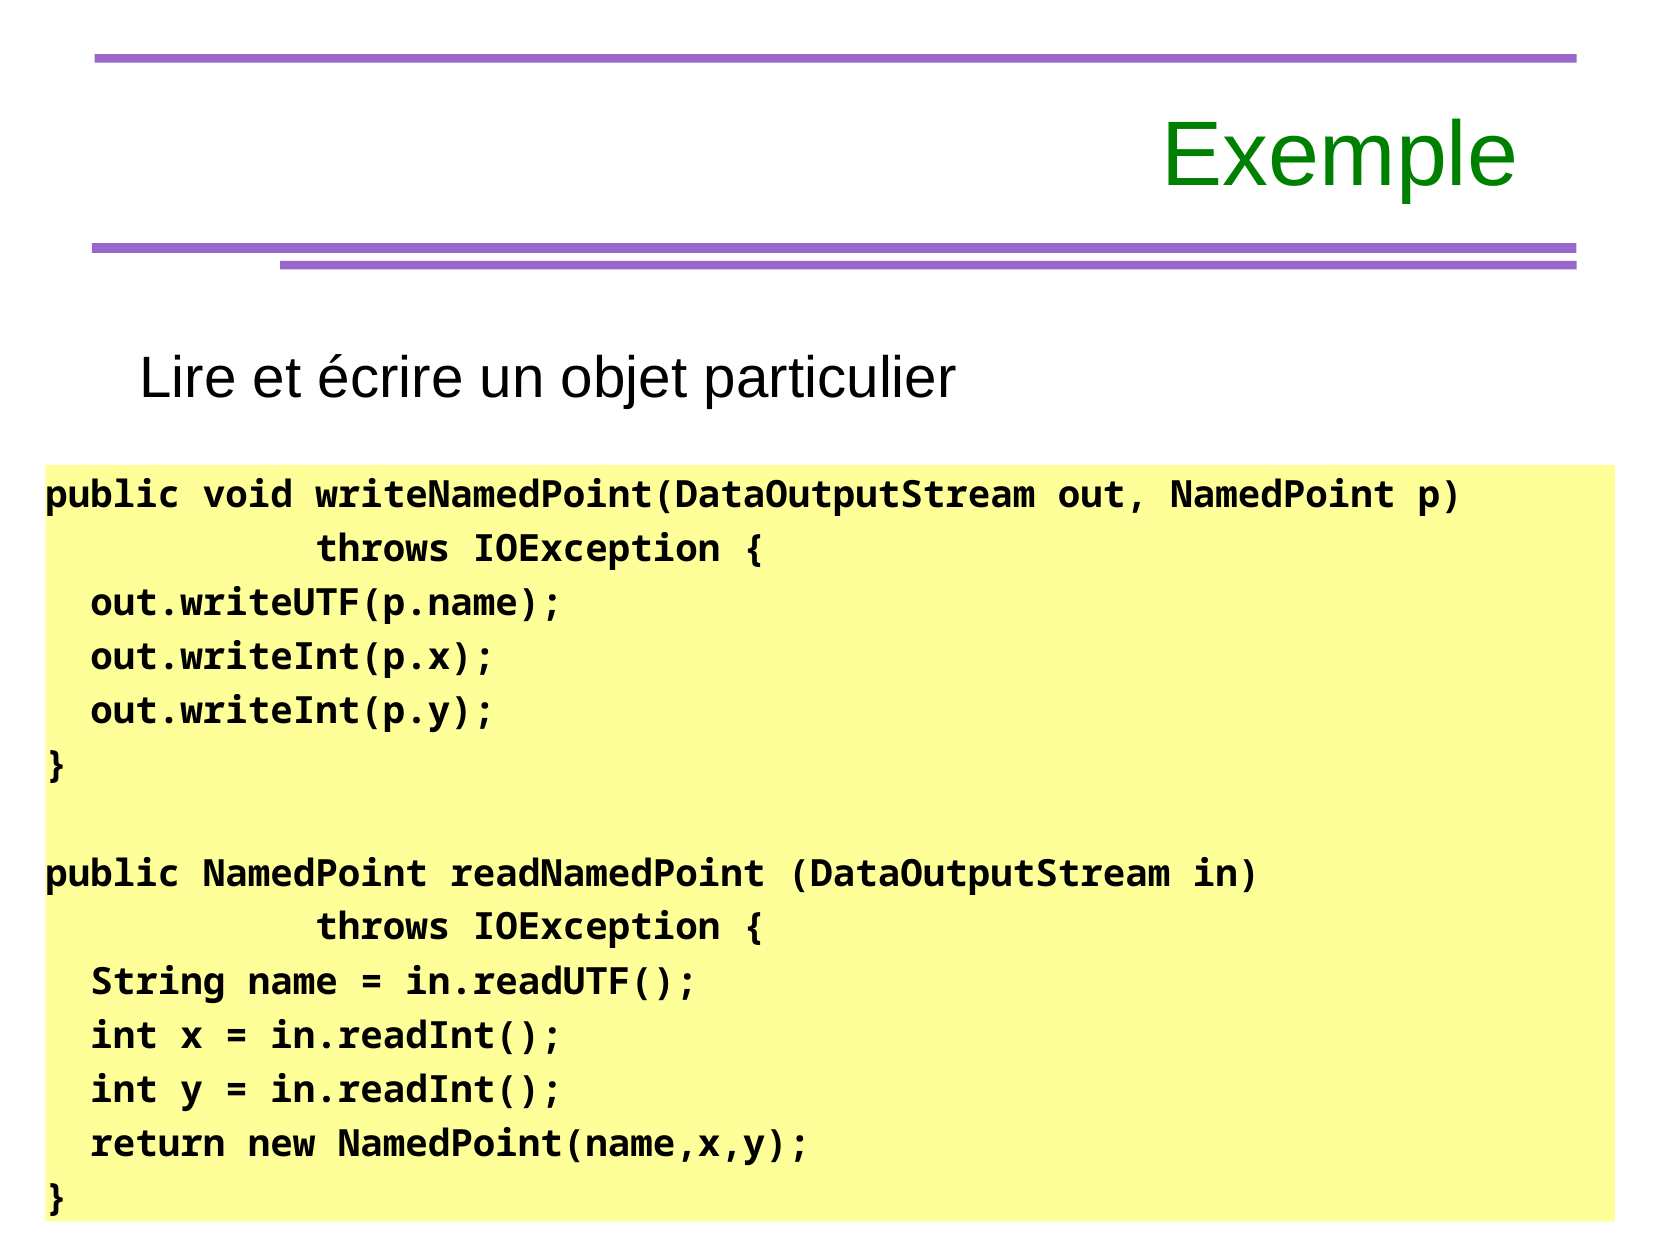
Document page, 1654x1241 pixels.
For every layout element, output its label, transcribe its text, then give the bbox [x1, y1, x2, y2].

text_box public void writeNamedPoint(DataOutputStream out, NamedPoint p) throws IOException { out.writeUTF(p.name); out.writeInt(p.x); out.writeInt(p.y); } public NamedPoint readNamedPoint (DataOutputStream in) throws IOException { String name = in.readUTF(); int x = in.readInt(); int y = in.readInt(); return new NamedPoint(name,x,y); } [45, 464, 1615, 1100]
list Lire et écrire un objet particulier [121, 344, 1534, 444]
title Exemple [121, 42, 1534, 265]
